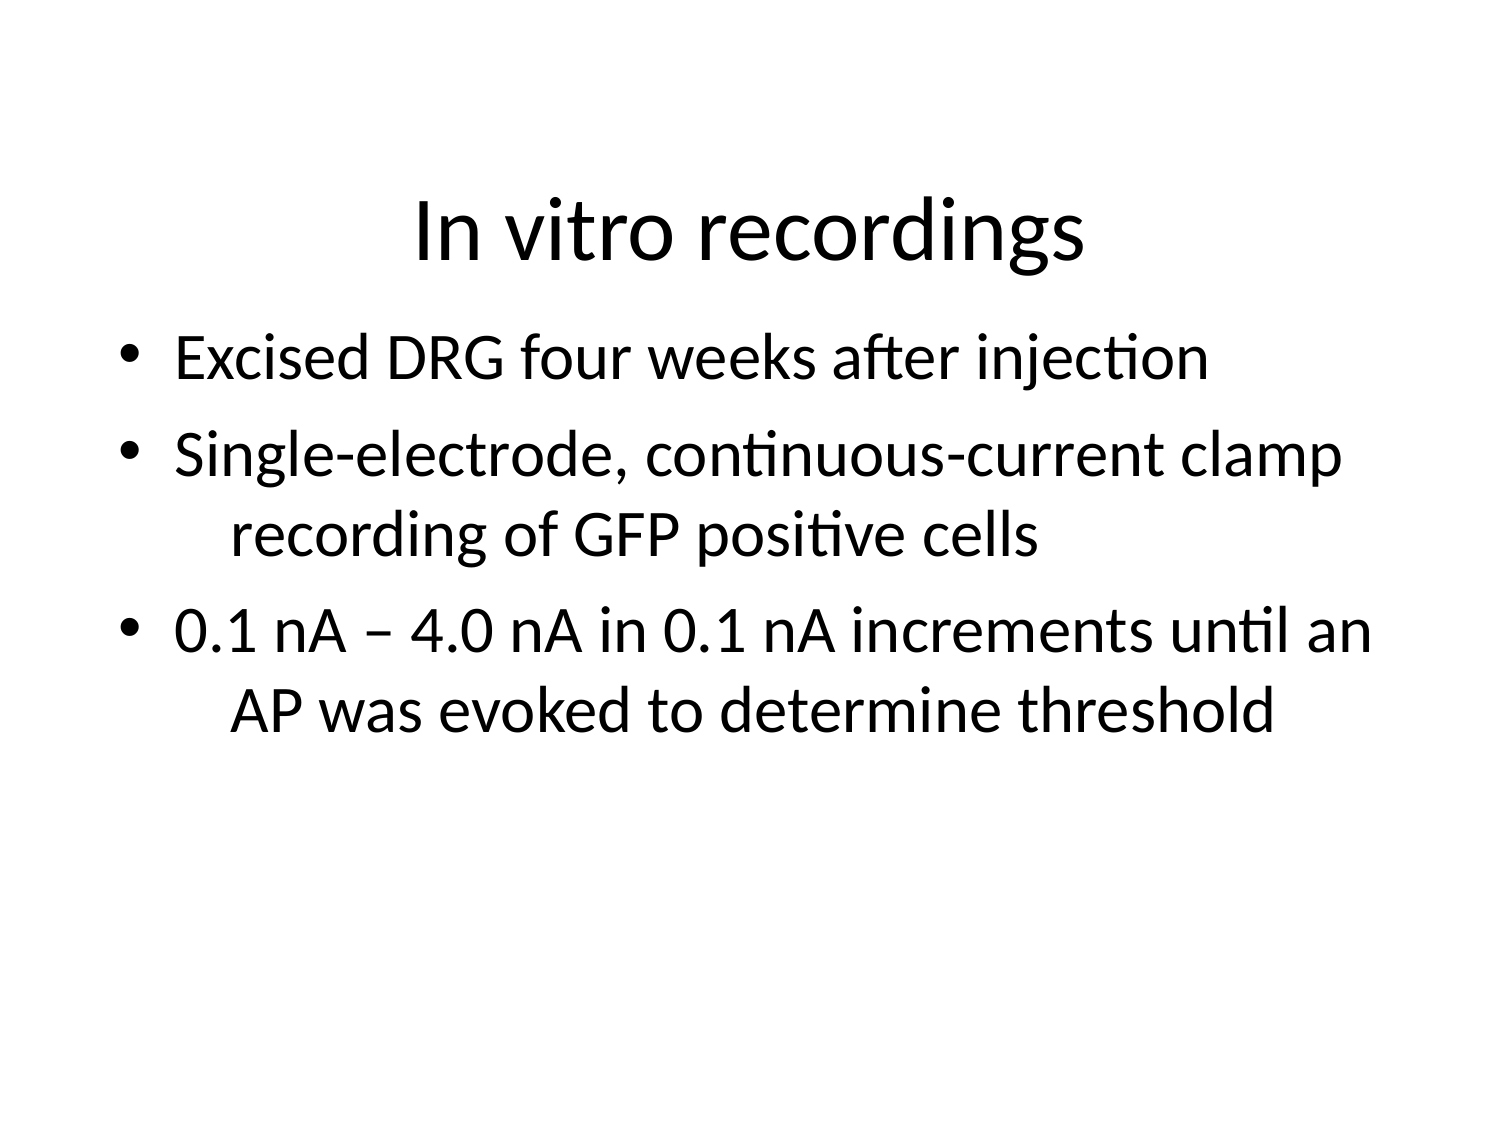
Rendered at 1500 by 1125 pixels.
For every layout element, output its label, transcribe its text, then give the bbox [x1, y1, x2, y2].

list Excised DRG four weeks after injection Single-electrode, continuous-current clamp recording of GFP positive cells 0.1 nA – 4.0 nA in 0.1 nA increments until an AP was evoked to determine threshold [103, 305, 1397, 923]
title In vitro recordings [103, 141, 1397, 305]
